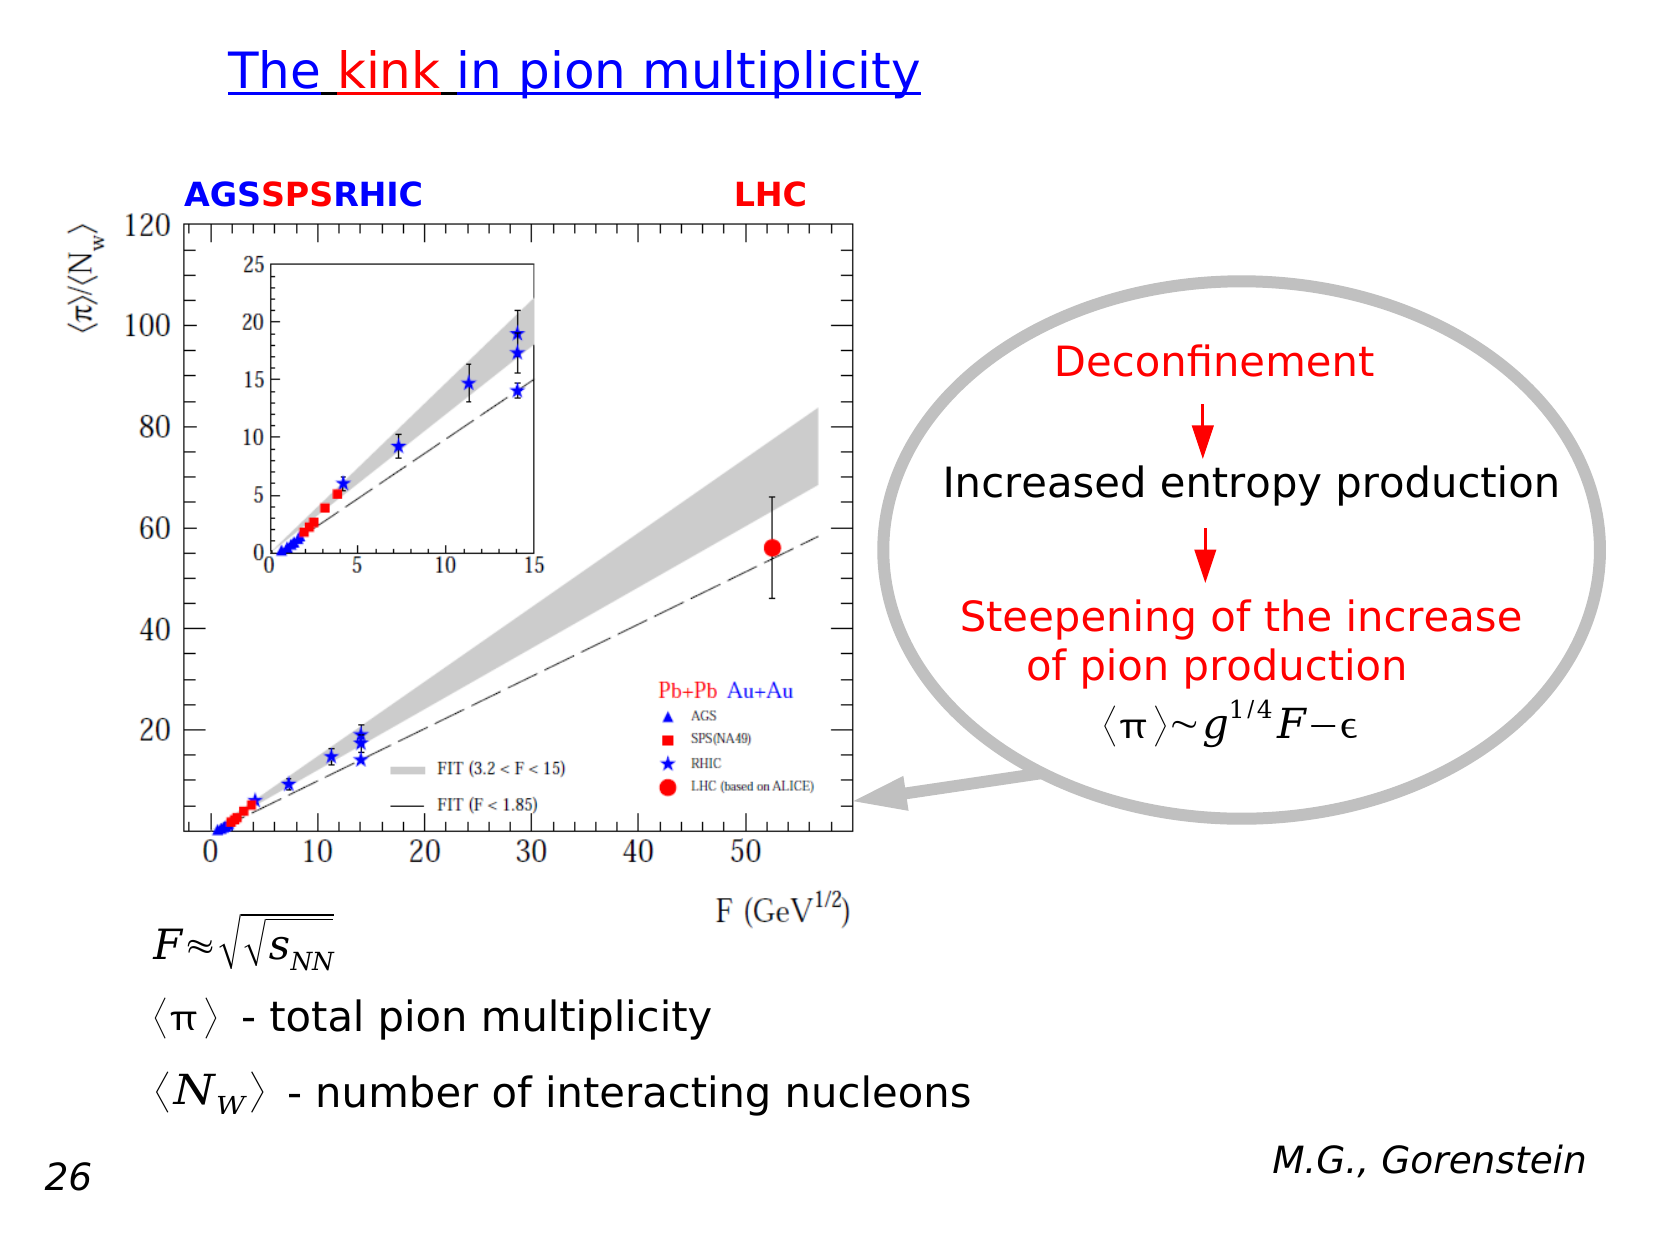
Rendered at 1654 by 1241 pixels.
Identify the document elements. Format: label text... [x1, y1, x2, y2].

text_box AGSSPSRHIC LHC [184, 175, 808, 215]
text_box Steepening of the increase of pion production [959, 592, 1523, 690]
text_box Deconfinement [1054, 337, 1375, 386]
text_box The kink in pion multiplicity [228, 42, 922, 101]
text_box Increased entropy production [942, 458, 1561, 508]
chart [1096, 694, 1366, 752]
chart [146, 991, 224, 1044]
text_box - number of interacting nucleons [287, 1069, 977, 1118]
chart [146, 1065, 274, 1121]
chart [146, 912, 341, 977]
picture [27, 206, 882, 961]
text_box - total pion multiplicity [241, 993, 714, 1042]
text_box M.G., Gorenstein [1272, 1138, 1588, 1182]
